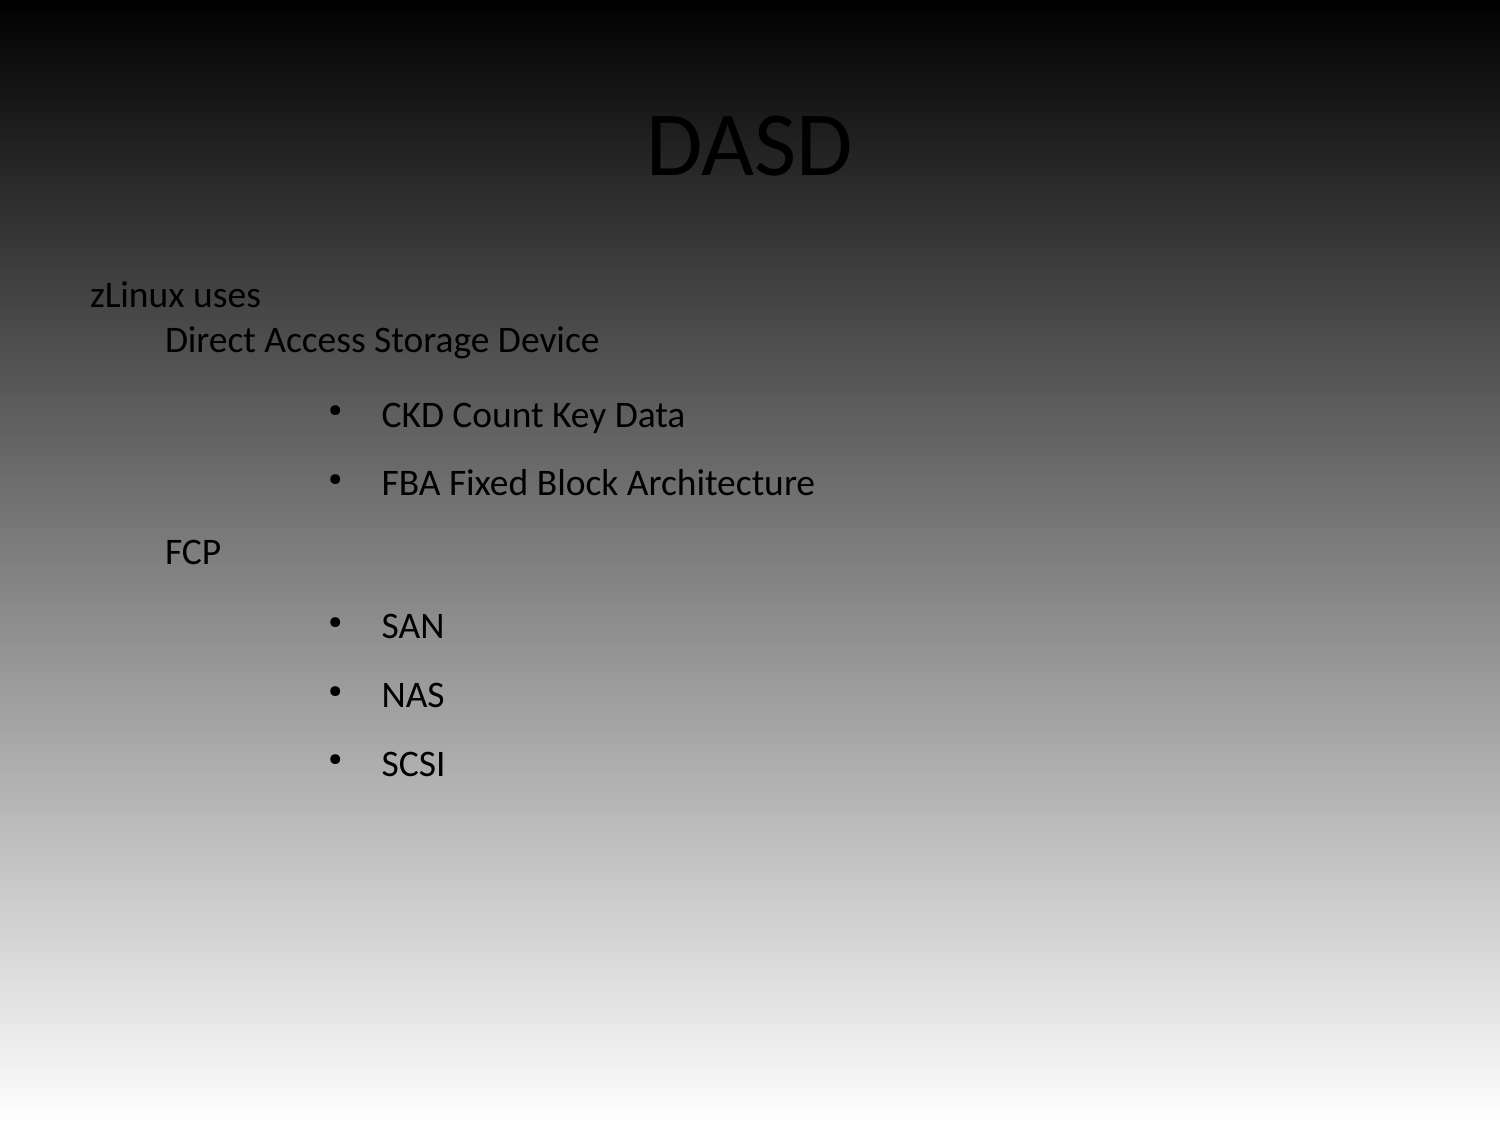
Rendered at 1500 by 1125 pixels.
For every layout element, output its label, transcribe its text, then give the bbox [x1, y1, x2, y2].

list zLinux uses Direct Access Storage Device CKD Count Key Data FBA Fixed Block Architecture FCP SAN NAS SCSI [75, 262, 1425, 1005]
title DASD [75, 45, 1425, 233]
